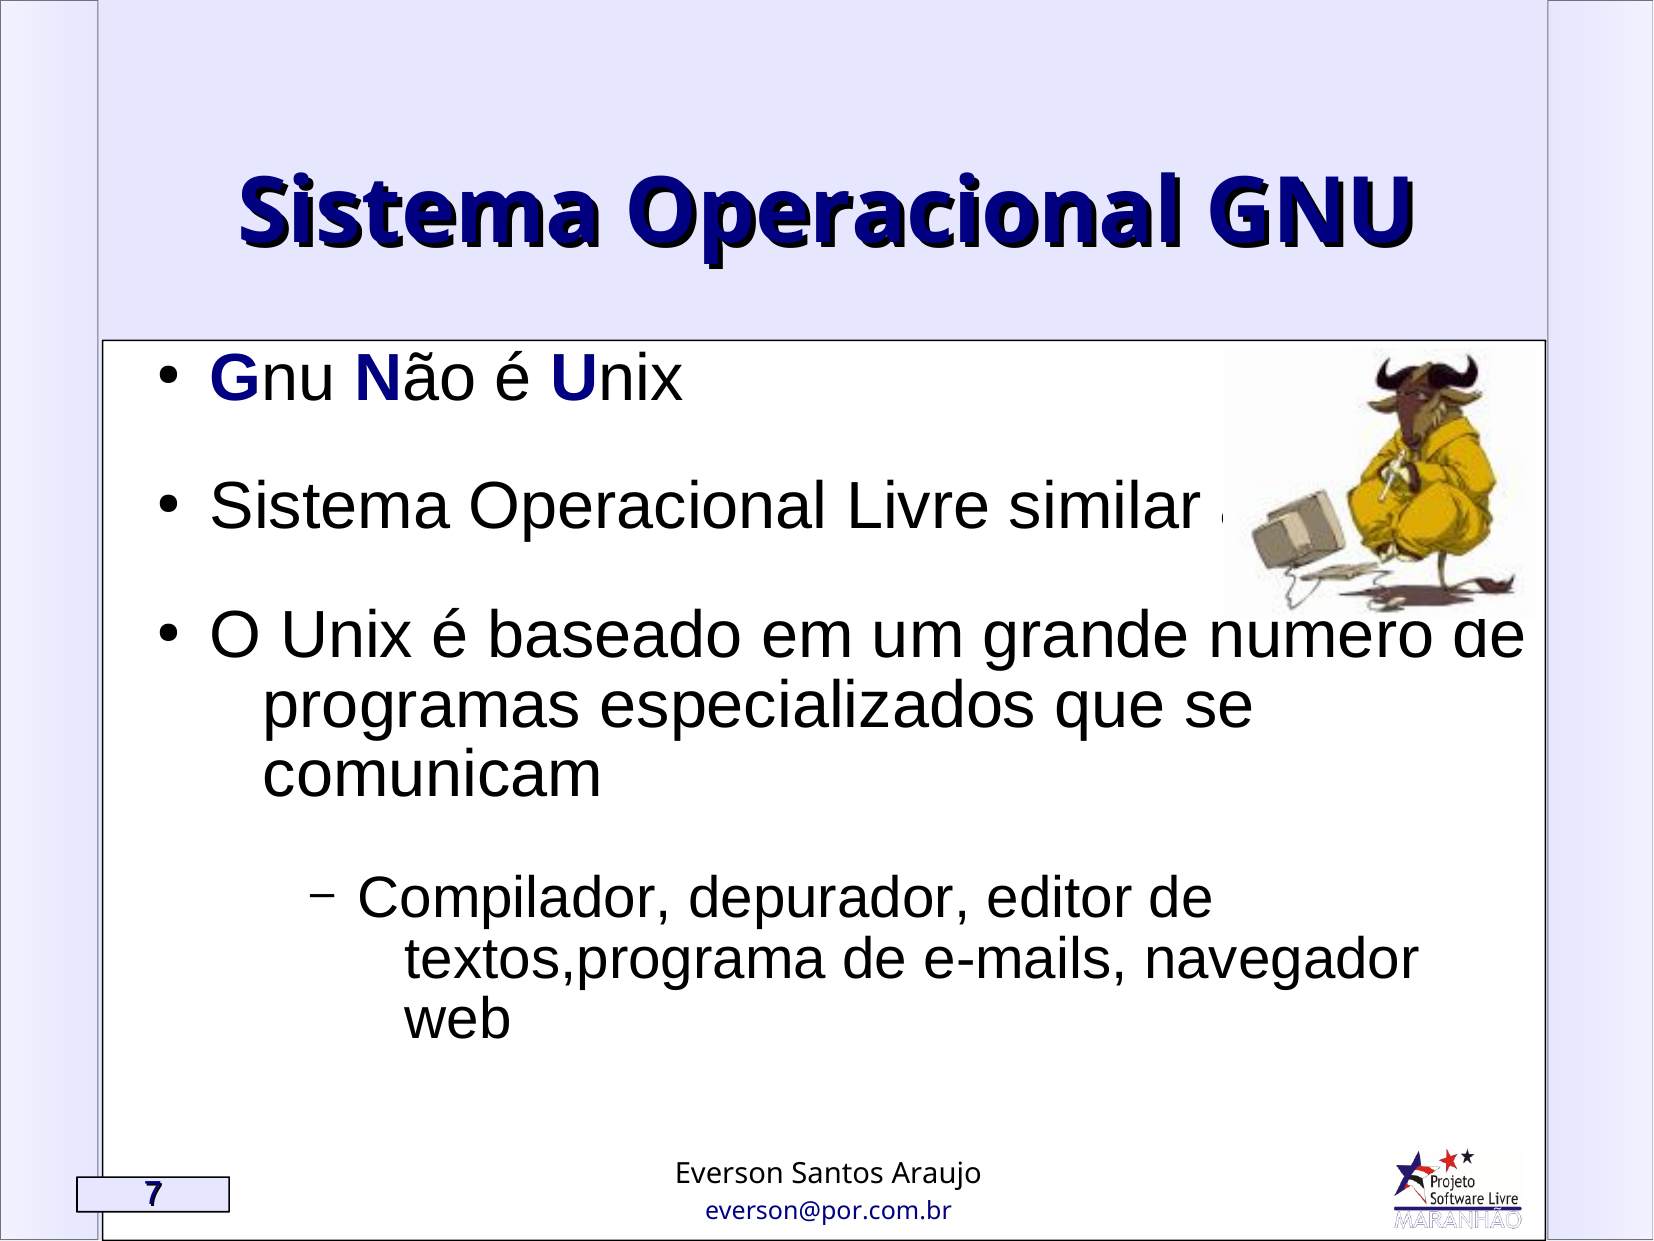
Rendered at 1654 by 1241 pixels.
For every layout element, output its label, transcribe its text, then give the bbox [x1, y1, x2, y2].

picture [1223, 348, 1537, 620]
title Sistema Operacional GNU [121, 102, 1534, 311]
picture [1392, 1146, 1524, 1230]
list Gnu Não é Unix Sistema Operacional Livre similar ao Unix O Unix é baseado em um grande número de programas especializados que se comunicam Compilador, depurador, editor de textos,programa de e-mails, navegador web [121, 344, 1534, 1127]
